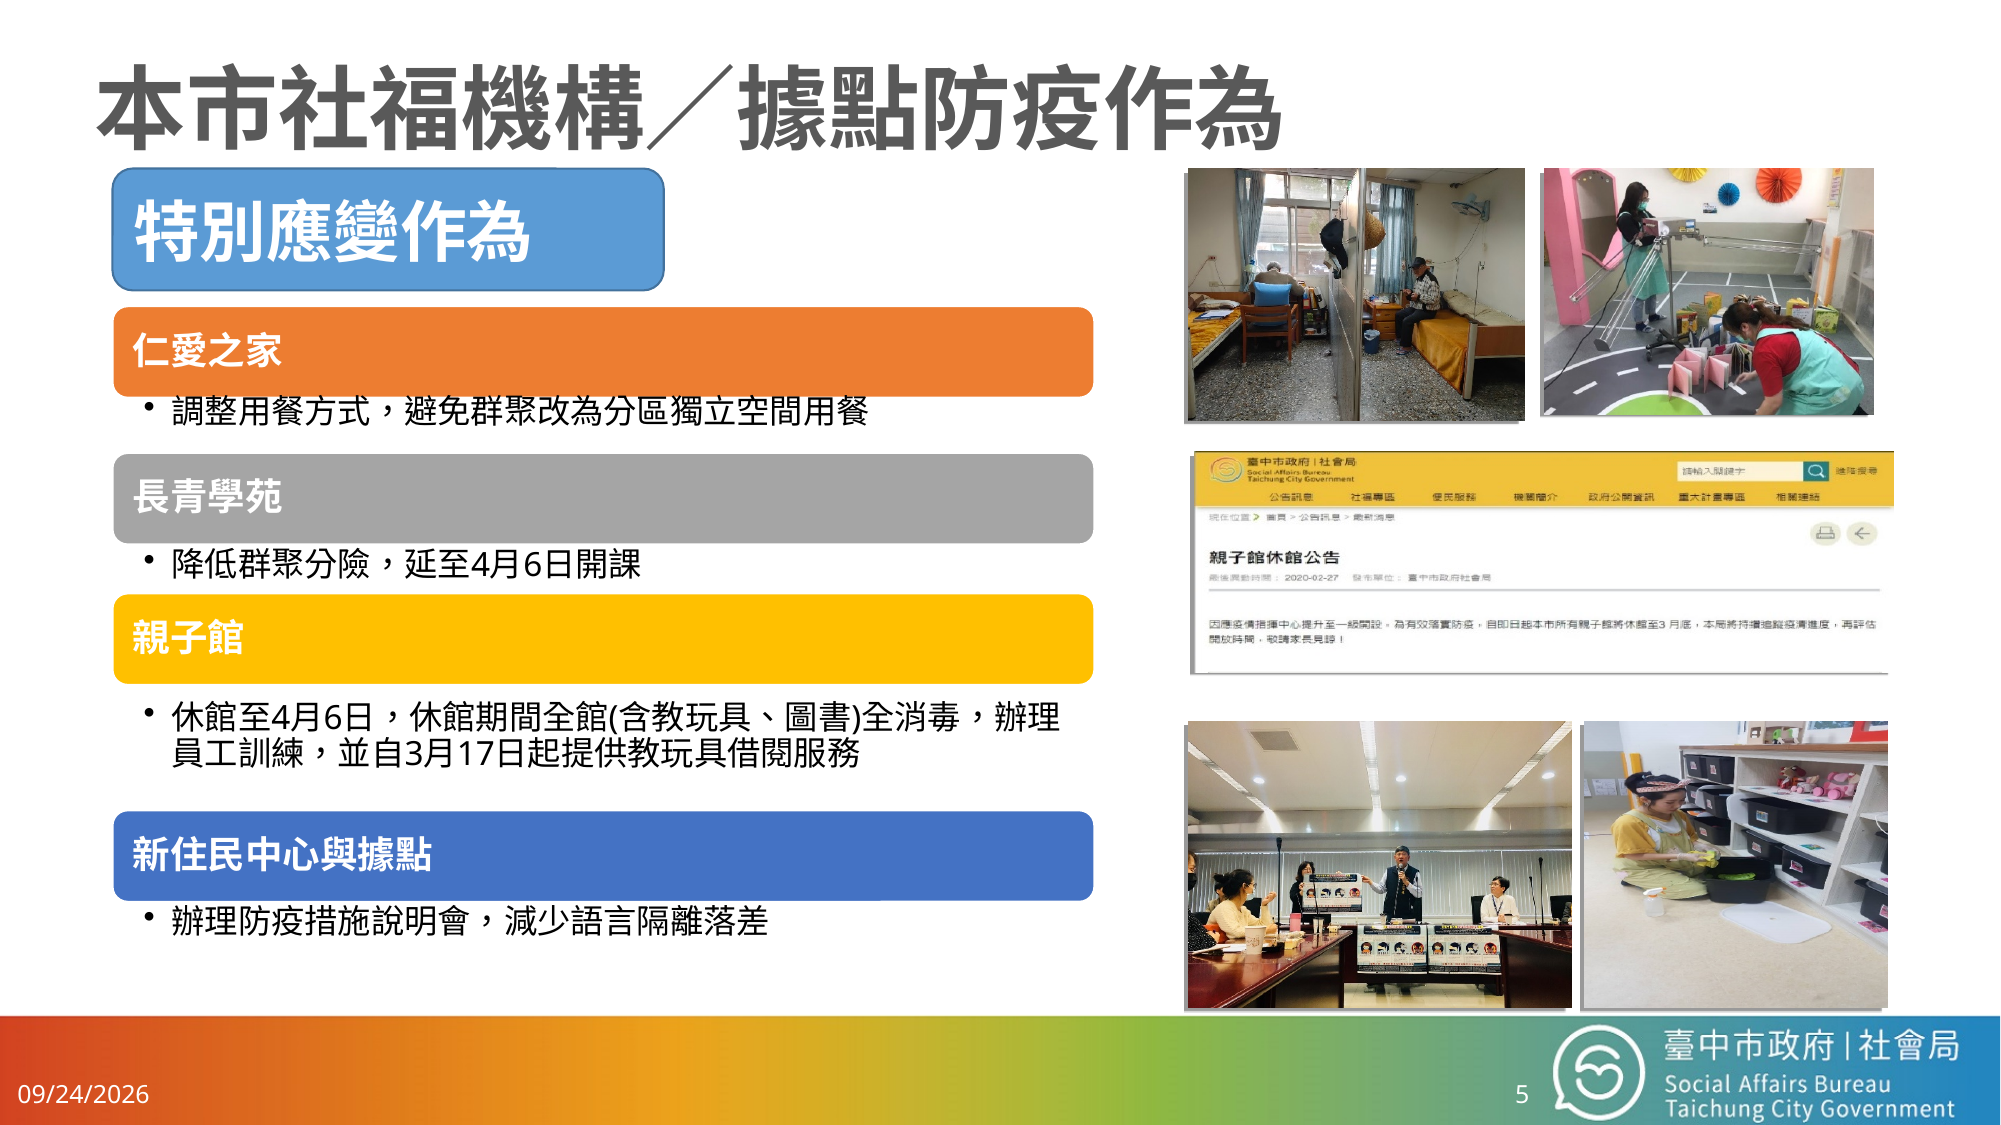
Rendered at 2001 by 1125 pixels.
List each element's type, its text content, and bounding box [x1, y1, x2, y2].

text_box 辦理防疫措施說明會，減少語言隔離落差 [112, 901, 1095, 963]
text_box 調整用餐方式，避免群聚改為分區獨立空間用餐 [112, 391, 1095, 453]
text_box 降低群聚分險，延至4月6日開課 [112, 544, 1095, 605]
text_box 新住民中心與據點 [112, 810, 1095, 901]
text_box 特別應變作為 [112, 168, 664, 291]
slide_number 03/17/2020 [2, 1065, 453, 1125]
text_box 親子館 [112, 593, 1095, 685]
list [79, 197, 1924, 1012]
text_box 休館至4月6日，休館期間全館(含教玩具、圖書)全消毒，辦理員工訓練，並自3月17日起提供教玩具借閱服務 [112, 697, 1095, 811]
text_box 仁愛之家 [112, 306, 1095, 391]
text_box 長青學苑 [112, 452, 1095, 544]
picture [0, 0, 2001, 1125]
title 本市社福機構／據點防疫作為 [79, 35, 1924, 190]
slide_number <編號> [1094, 1065, 1545, 1125]
